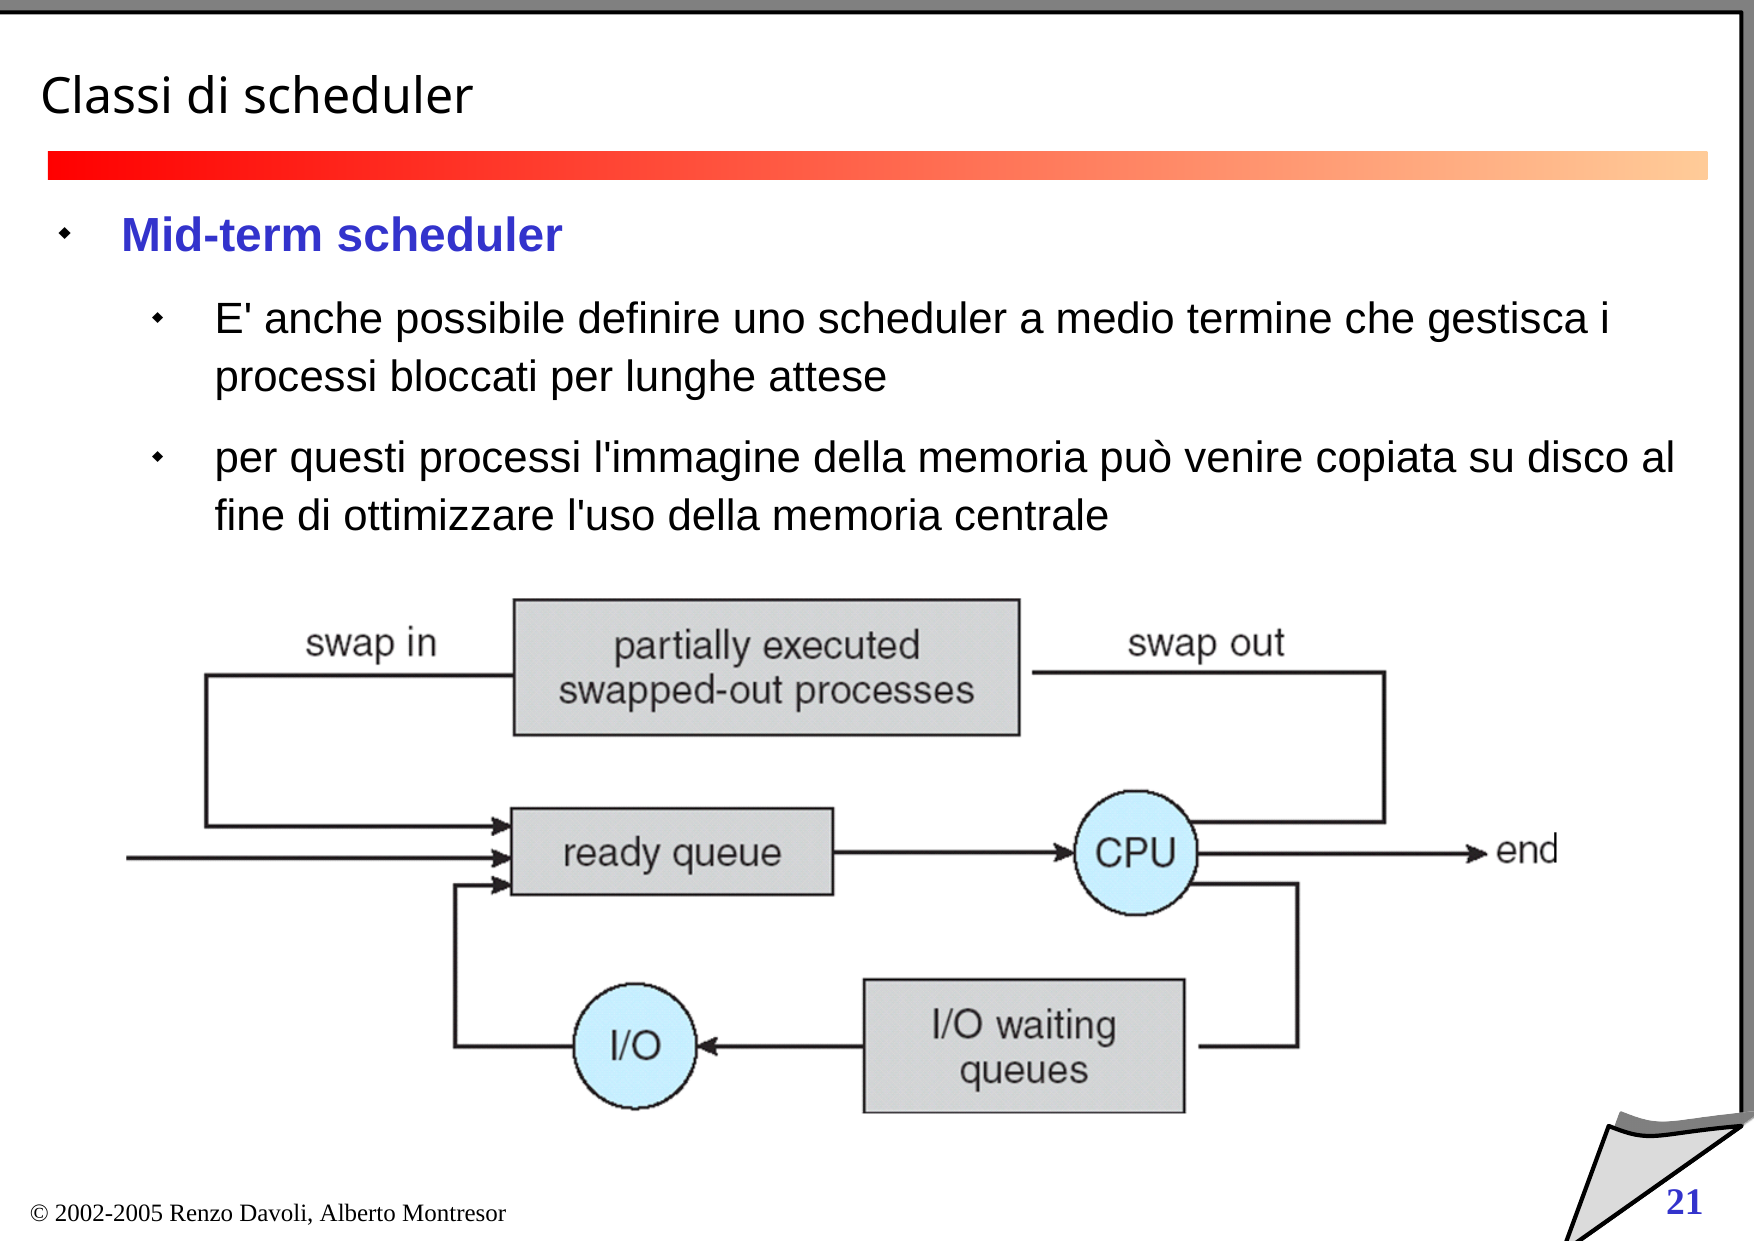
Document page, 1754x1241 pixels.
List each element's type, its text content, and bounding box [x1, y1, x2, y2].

title Classi di scheduler [40, 49, 1714, 144]
list Mid-term scheduler E' anche possibile definire uno scheduler a medio termine che gestisca i processi bloccati per lunghe attese per questi processi l'immagine della memoria può venire copiata su disco al fine di ottimizzare l'uso della memoria centrale [58, 206, 1696, 586]
picture [118, 590, 1565, 1123]
